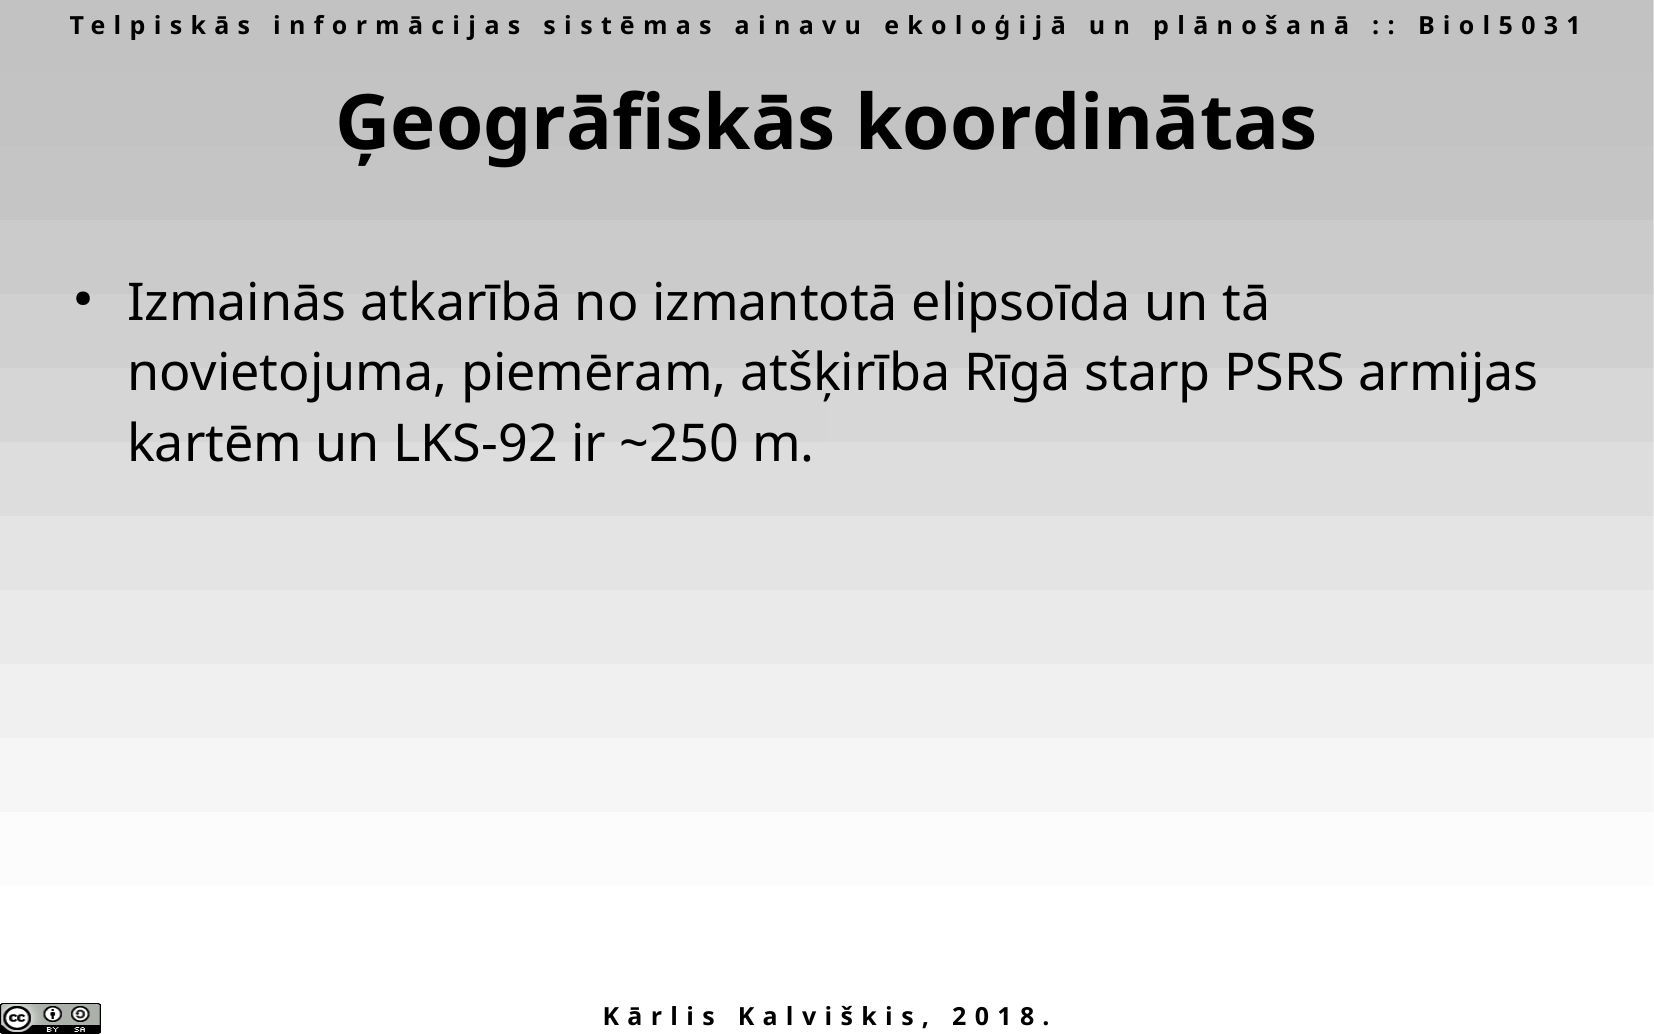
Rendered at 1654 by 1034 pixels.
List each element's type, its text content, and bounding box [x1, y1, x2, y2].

title Ģeogrāfiskās koordinātas [0, 1, 1654, 240]
list Izmainās atkarībā no izmantotā elipsoīda un tā novietojuma, piemēram, atšķirība Rīgā starp PSRS armijas kartēm un LKS-92 ir ~250 m. [56, 264, 1600, 979]
picture [0, 240, 1654, 1034]
